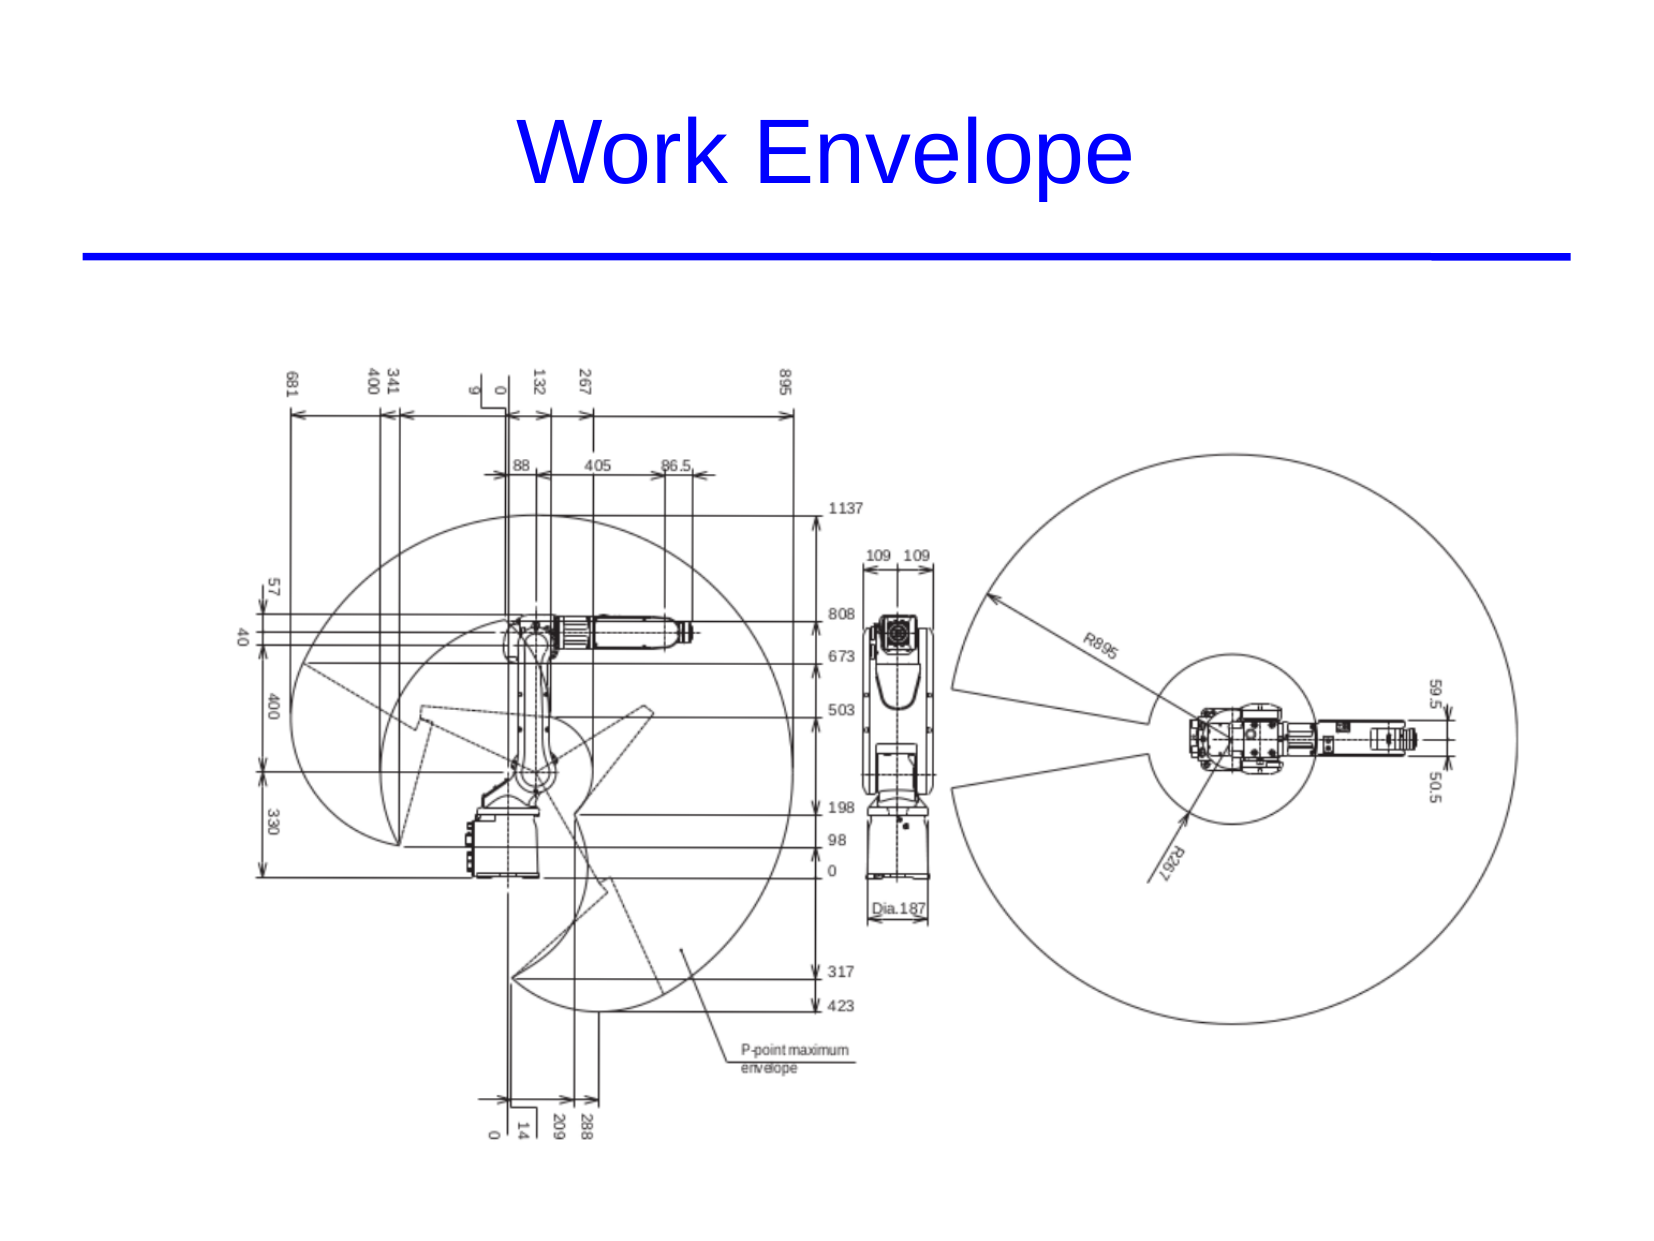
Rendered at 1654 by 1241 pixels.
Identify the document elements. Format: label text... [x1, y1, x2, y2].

picture [210, 294, 1523, 1171]
title Work Envelope [82, 49, 1571, 256]
